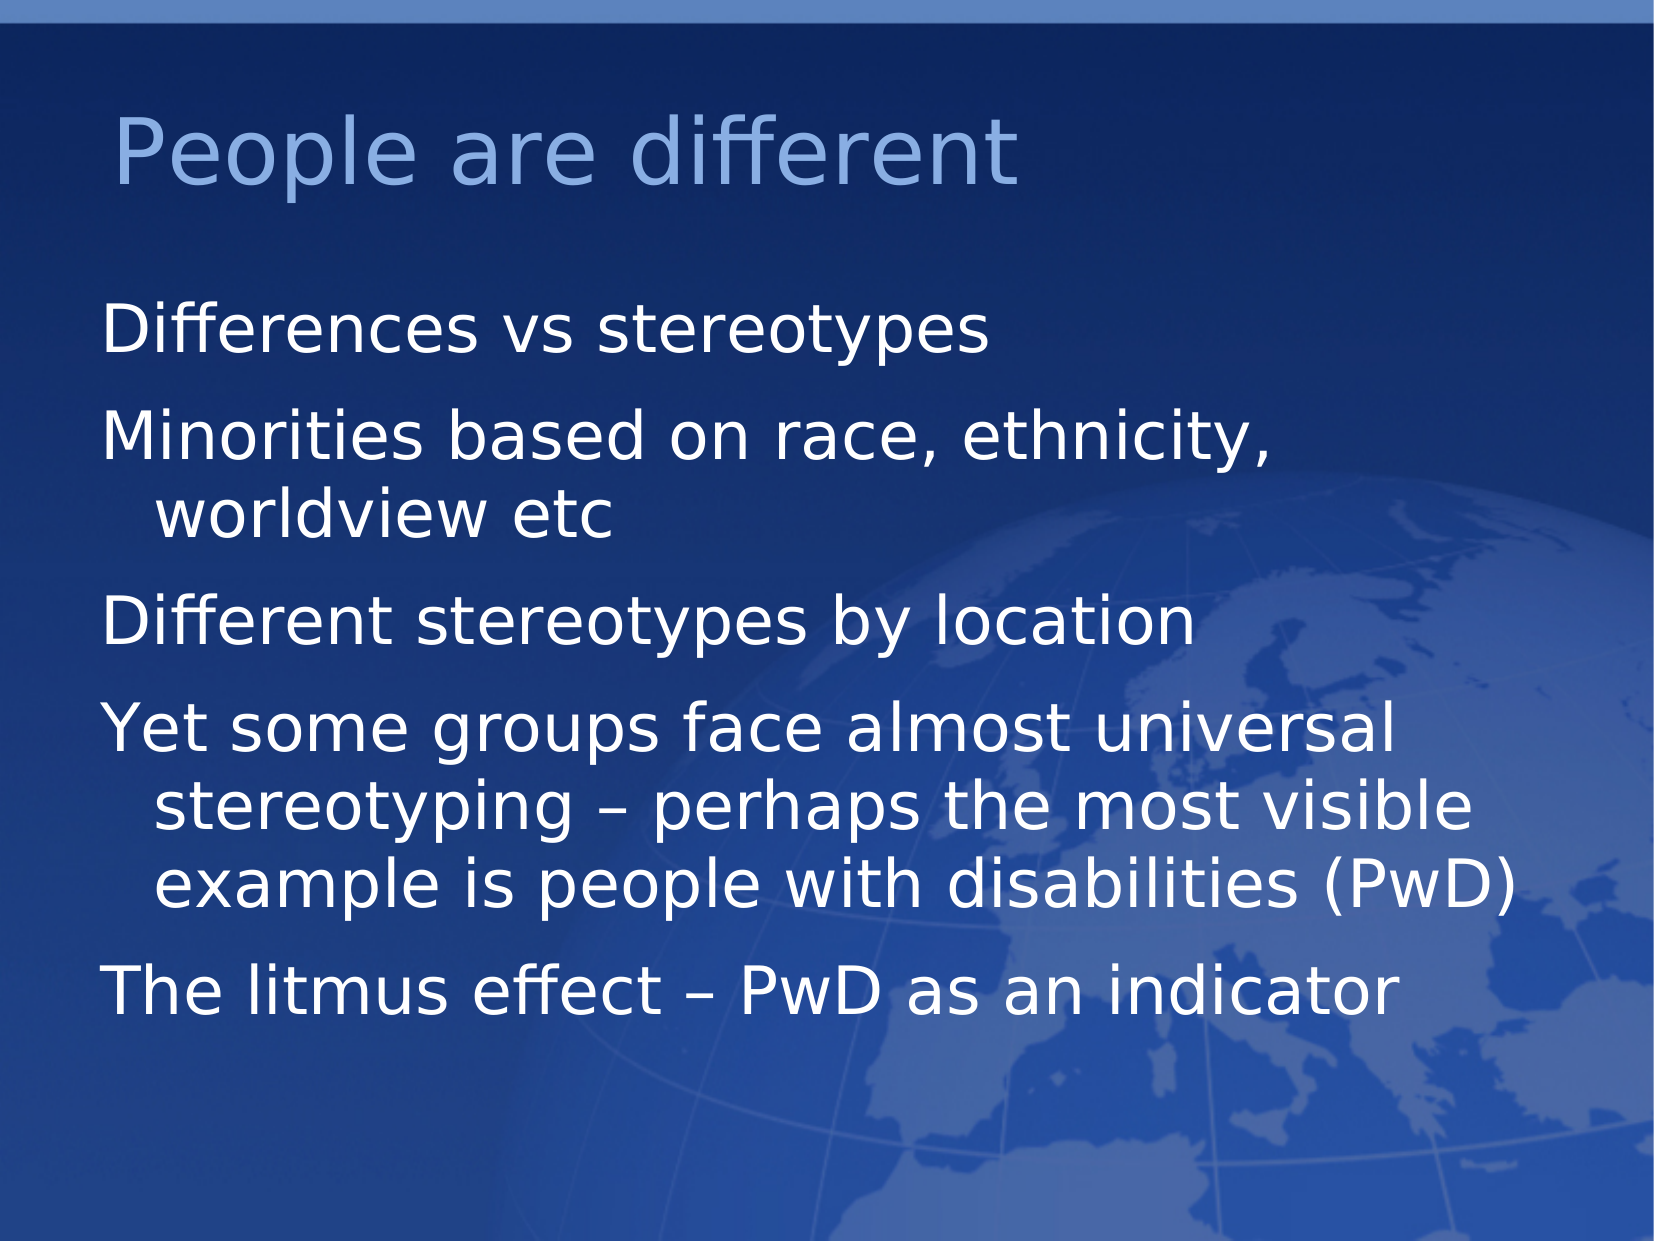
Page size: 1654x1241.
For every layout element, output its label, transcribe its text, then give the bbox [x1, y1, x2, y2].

title People are different [82, 49, 1571, 257]
list Differences vs stereotypes Minorities based on race, ethnicity, worldview etc Different stereotypes by location Yet some groups face almost universal stereotyping – perhaps the most visible example is people with disabilities (PwD) The litmus effect – PwD as an indicator [82, 290, 1571, 1094]
picture [0, 0, 1654, 1241]
